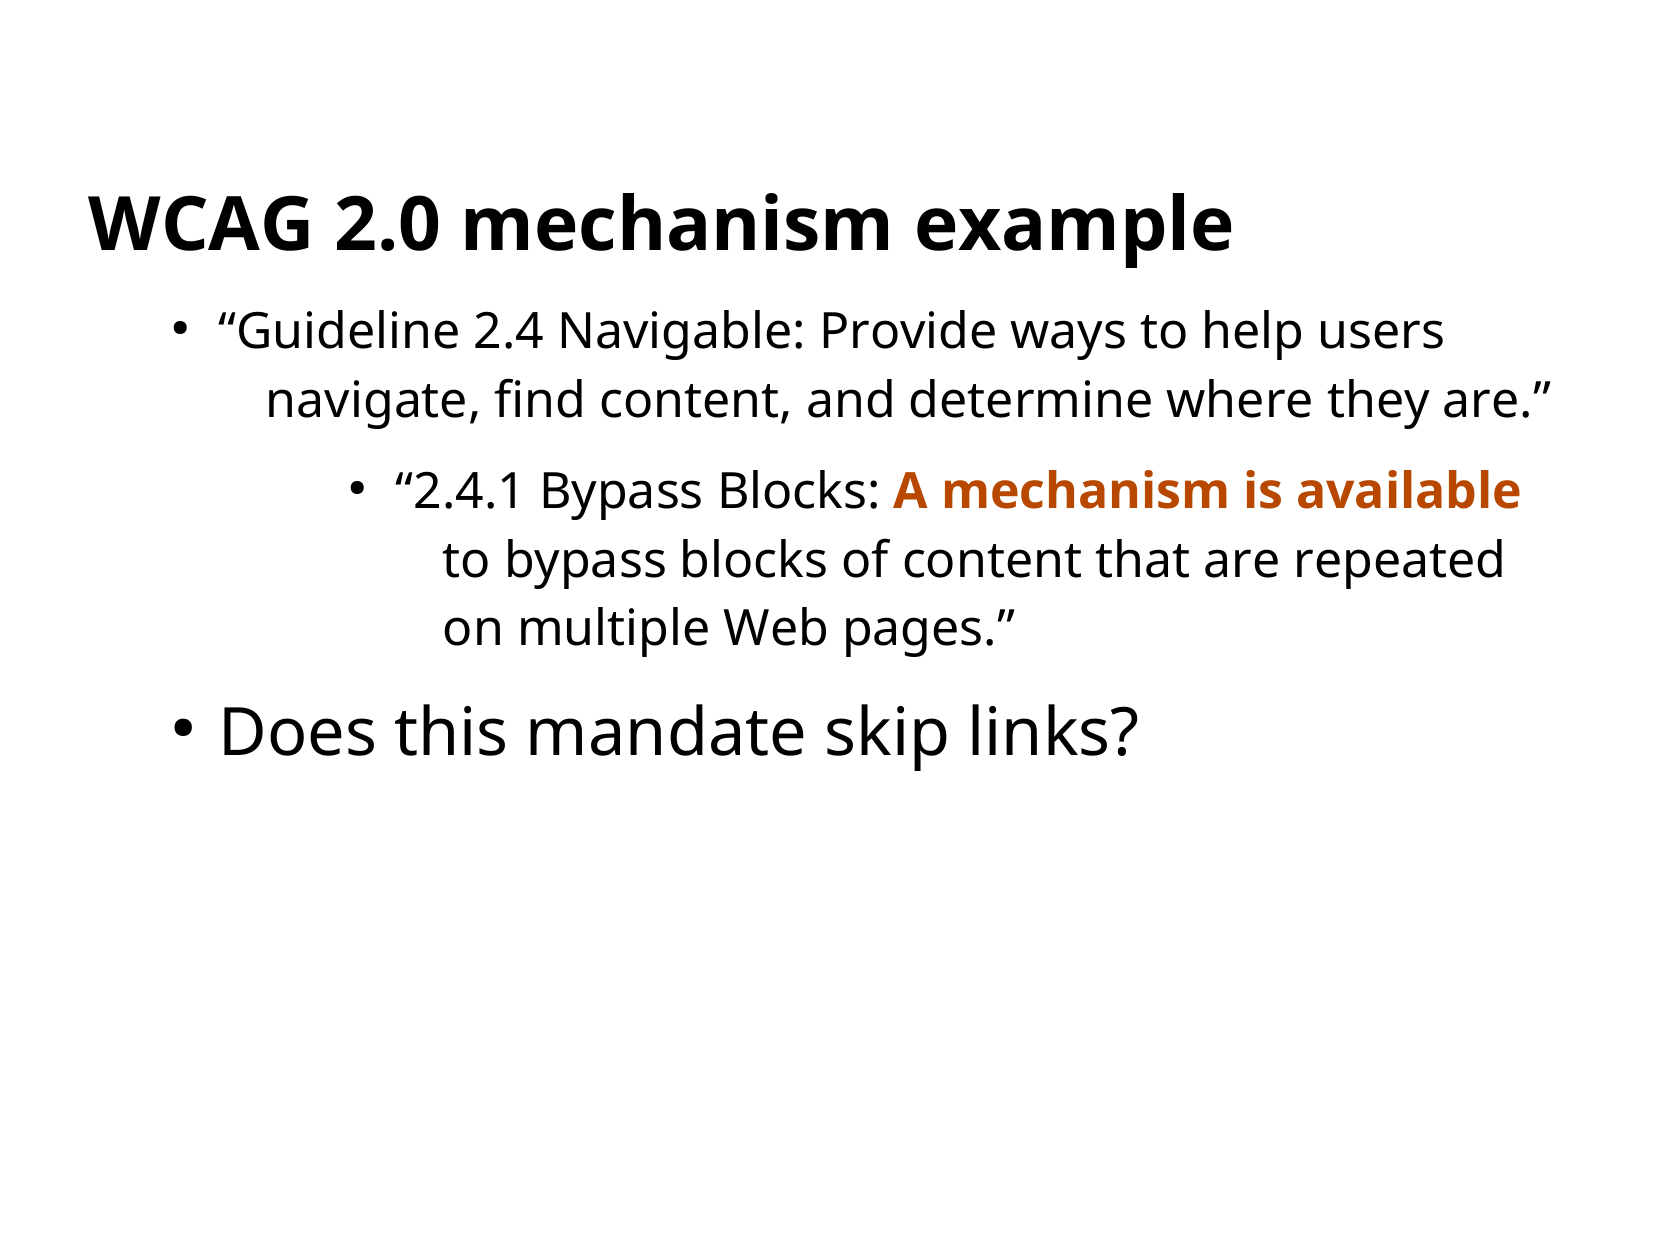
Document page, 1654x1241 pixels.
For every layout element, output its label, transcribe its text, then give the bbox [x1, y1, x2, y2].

title WCAG 2.0 mechanism example [88, 176, 1565, 267]
list “Guideline 2.4 Navigable: Provide ways to help users navigate, find content, and determine where they are.” “2.4.1 Bypass Blocks: A mechanism is available to bypass blocks of content that are repeated on multiple Web pages.” Does this mandate skip links? [88, 295, 1565, 1137]
